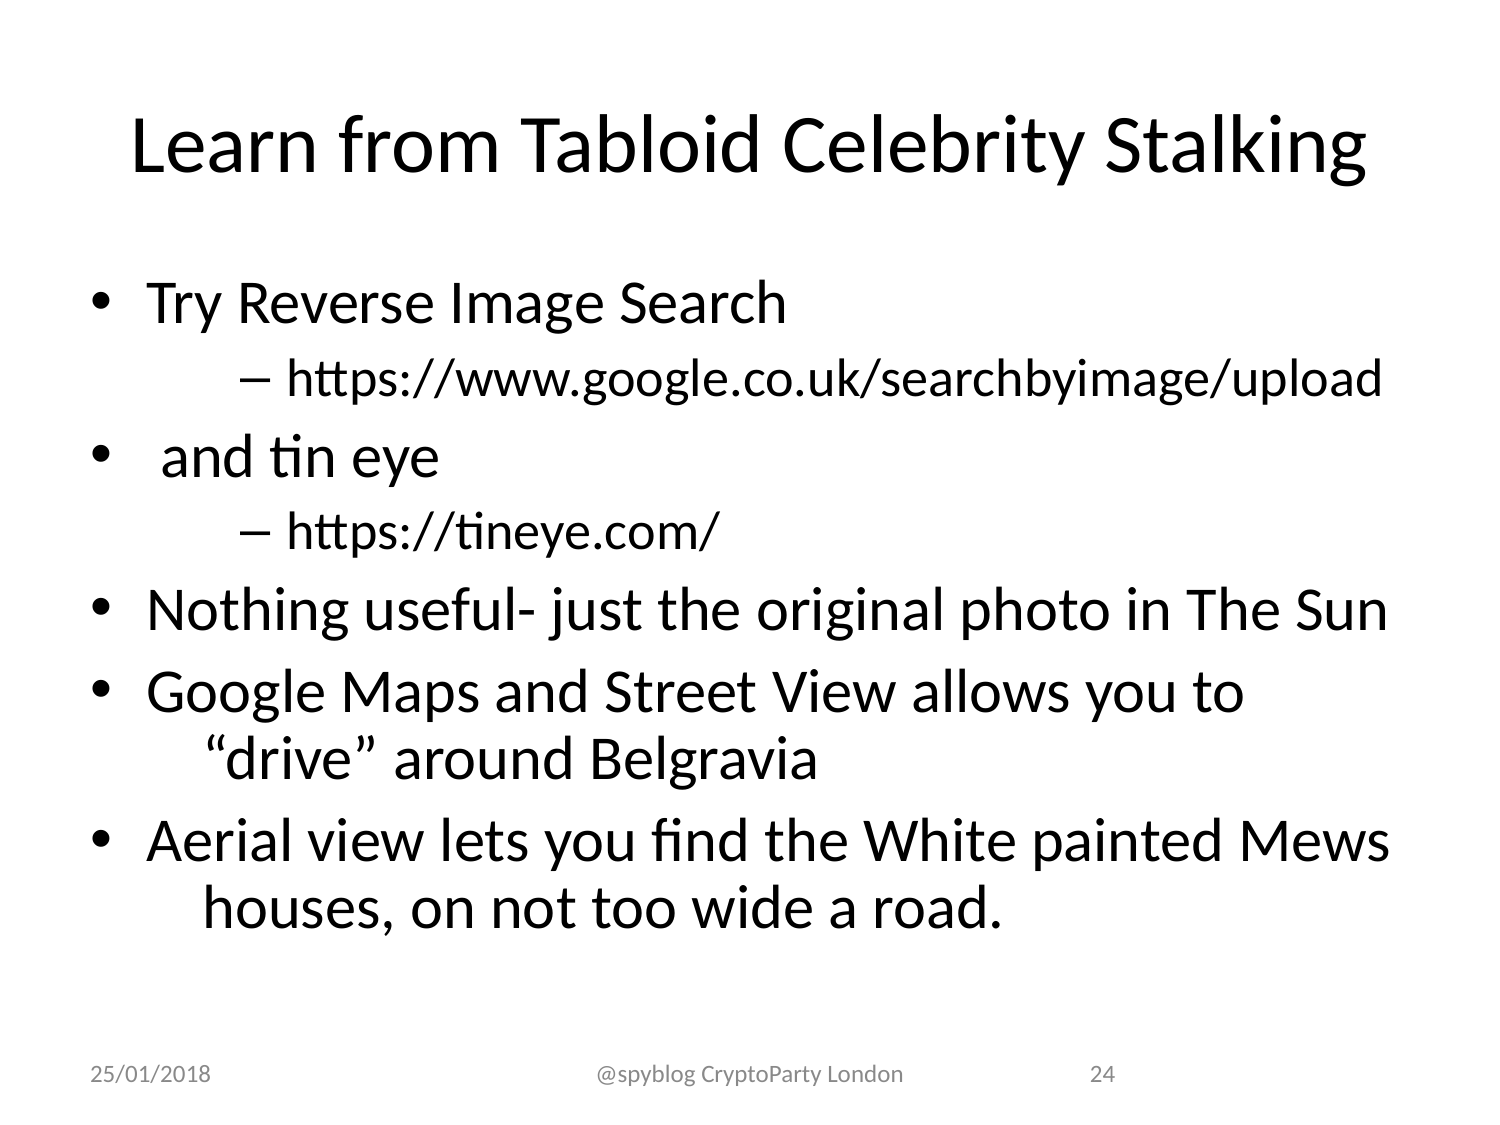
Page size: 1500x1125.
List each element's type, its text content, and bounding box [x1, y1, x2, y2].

list Try Reverse Image Search https://www.google.co.uk/searchbyimage/upload and tin eye https://tineye.com/ Nothing useful- just the original photo in The Sun Google Maps and Street View allows you to “drive” around Belgravia Aerial view lets you find the White painted Mews houses, on not too wide a road. [75, 262, 1426, 1005]
text_box ‹#› [1074, 1042, 1426, 1103]
text_box @spyblog CryptoParty London [512, 1042, 988, 1103]
title Learn from Tabloid Celebrity Stalking [75, 45, 1426, 233]
text_box 25/01/2018 [75, 1042, 426, 1103]
